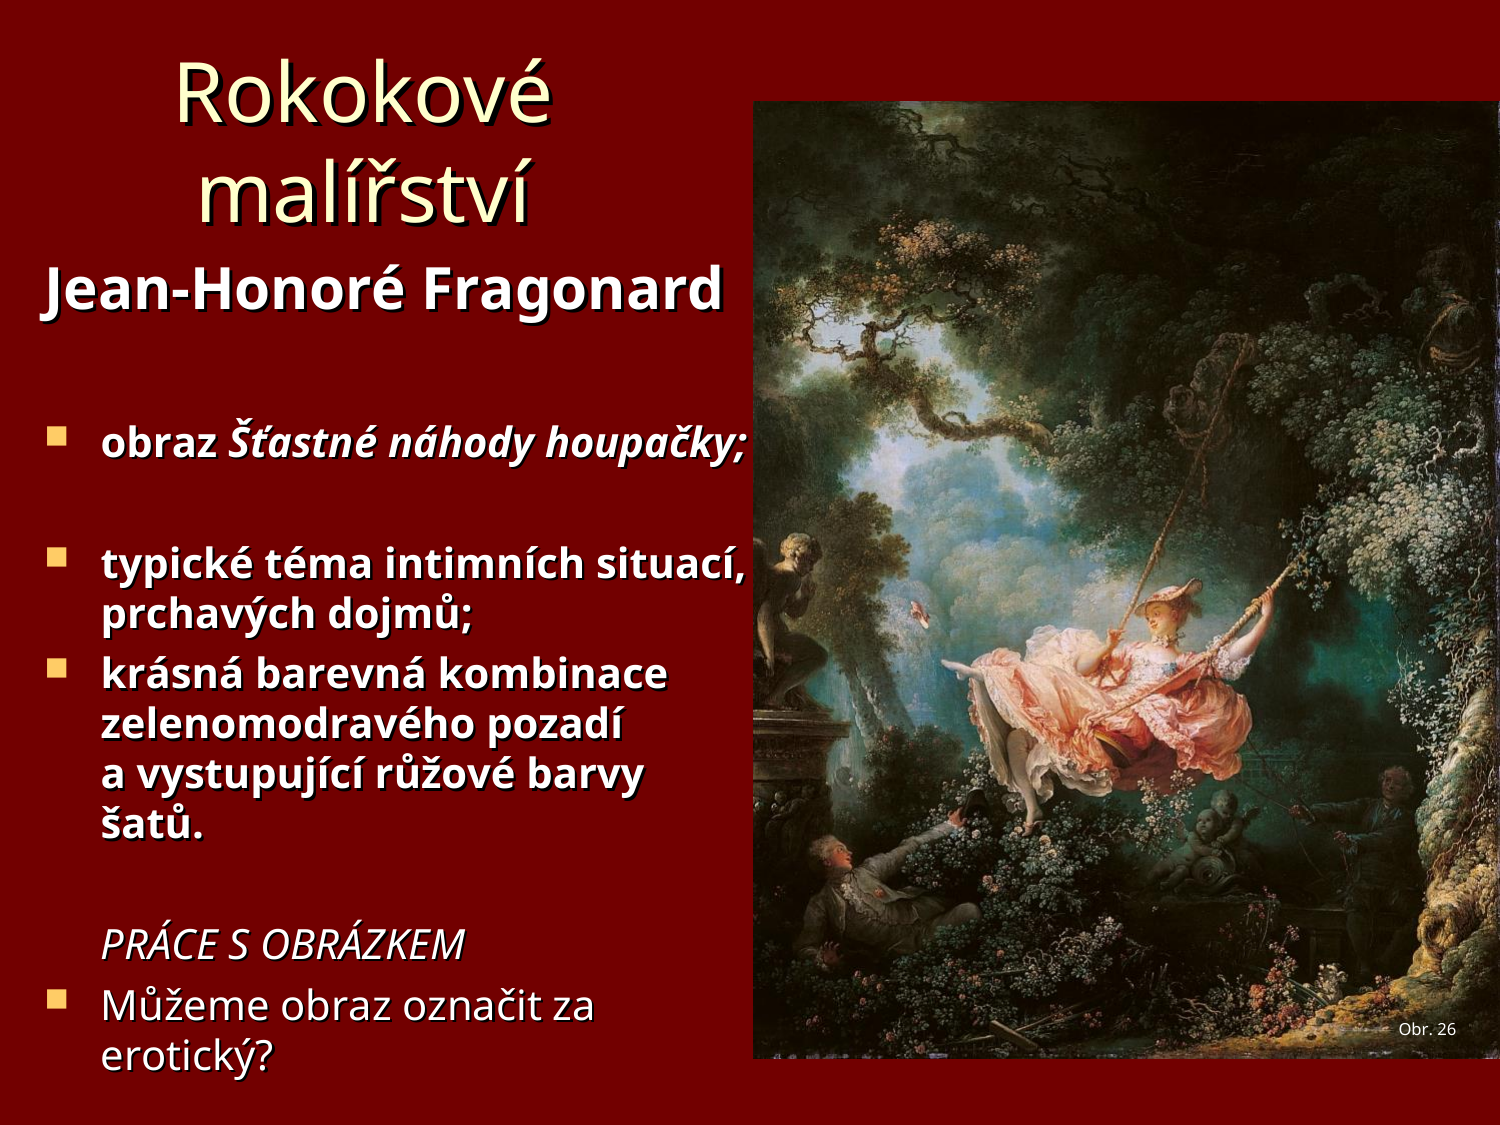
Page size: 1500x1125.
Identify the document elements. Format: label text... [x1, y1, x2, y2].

text_box [753, 101, 1500, 1059]
text_box Obr. 26 [1383, 1010, 1472, 1047]
title Rokokové malířství [0, 45, 727, 233]
list Jean-Honoré Fragonard obraz Šťastné náhody houpačky; typické téma intimních situací, prchavých dojmů; krásná barevná kombinace zelenomodravého pozadí a vystupující růžové barvy šatů. PRÁCE S OBRÁZKEM Můžeme obraz označit za erotický? [29, 243, 774, 1125]
